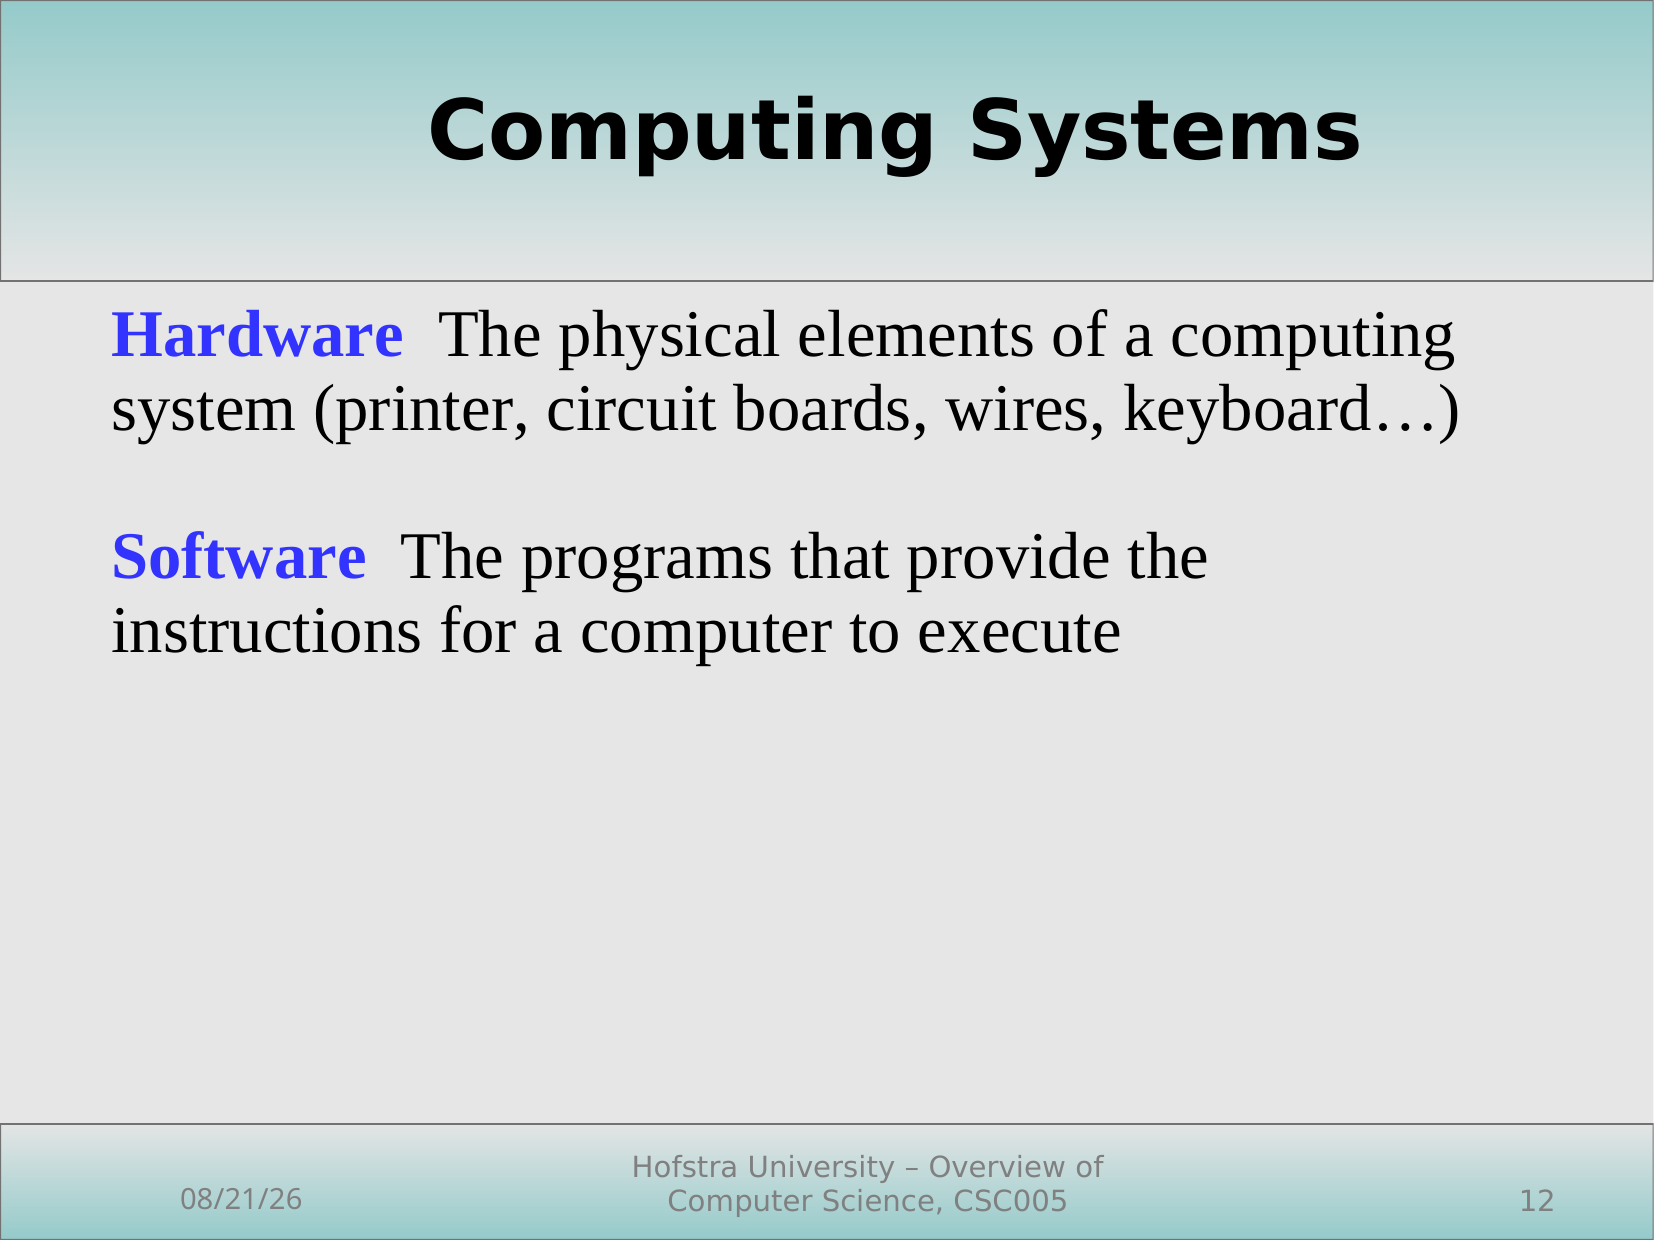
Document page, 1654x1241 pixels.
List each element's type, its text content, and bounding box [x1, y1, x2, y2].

text_box Hardware The physical elements of a computing system (printer, circuit boards, wires, keyboard…) Software The programs that provide the instructions for a computer to execute [96, 289, 1544, 791]
title Computing Systems [151, 27, 1640, 235]
